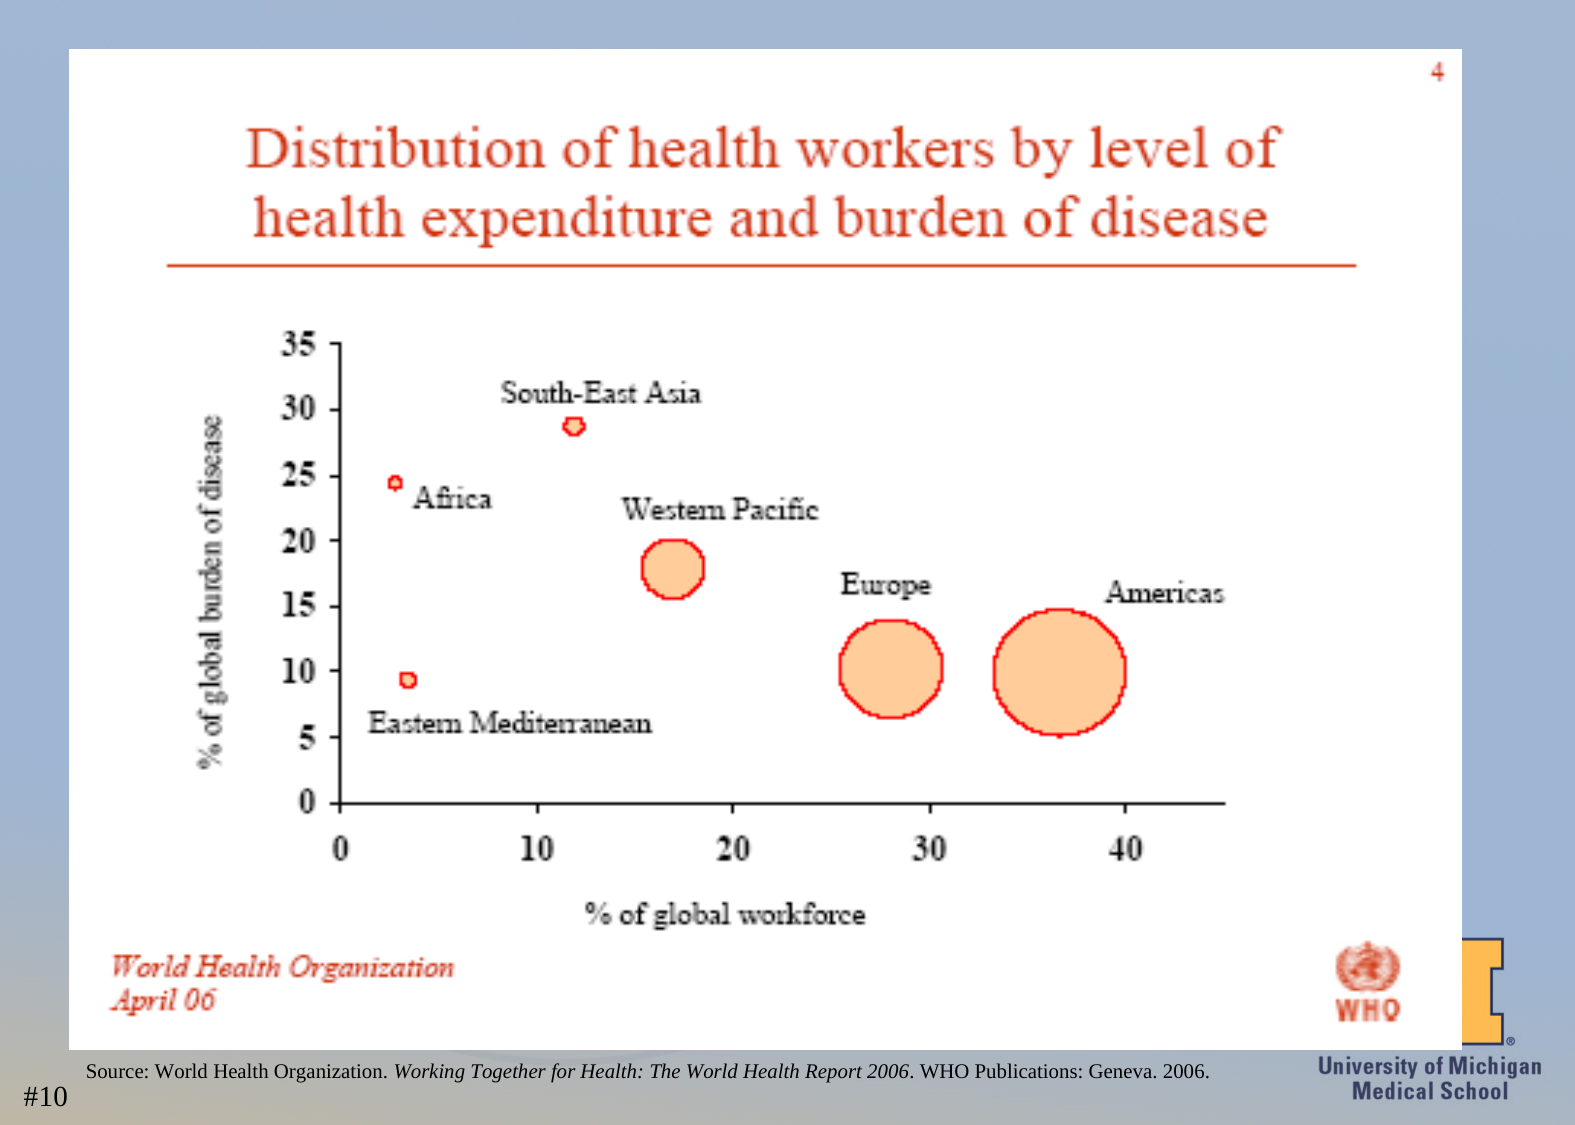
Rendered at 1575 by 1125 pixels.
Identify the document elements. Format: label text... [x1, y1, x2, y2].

text_box [69, 49, 1462, 1050]
text_box Source: World Health Organization. Working Together for Health: The World Health Report 2006. WHO Publications: Geneva. 2006. [71, 1050, 1321, 1091]
picture [0, 0, 1575, 1125]
